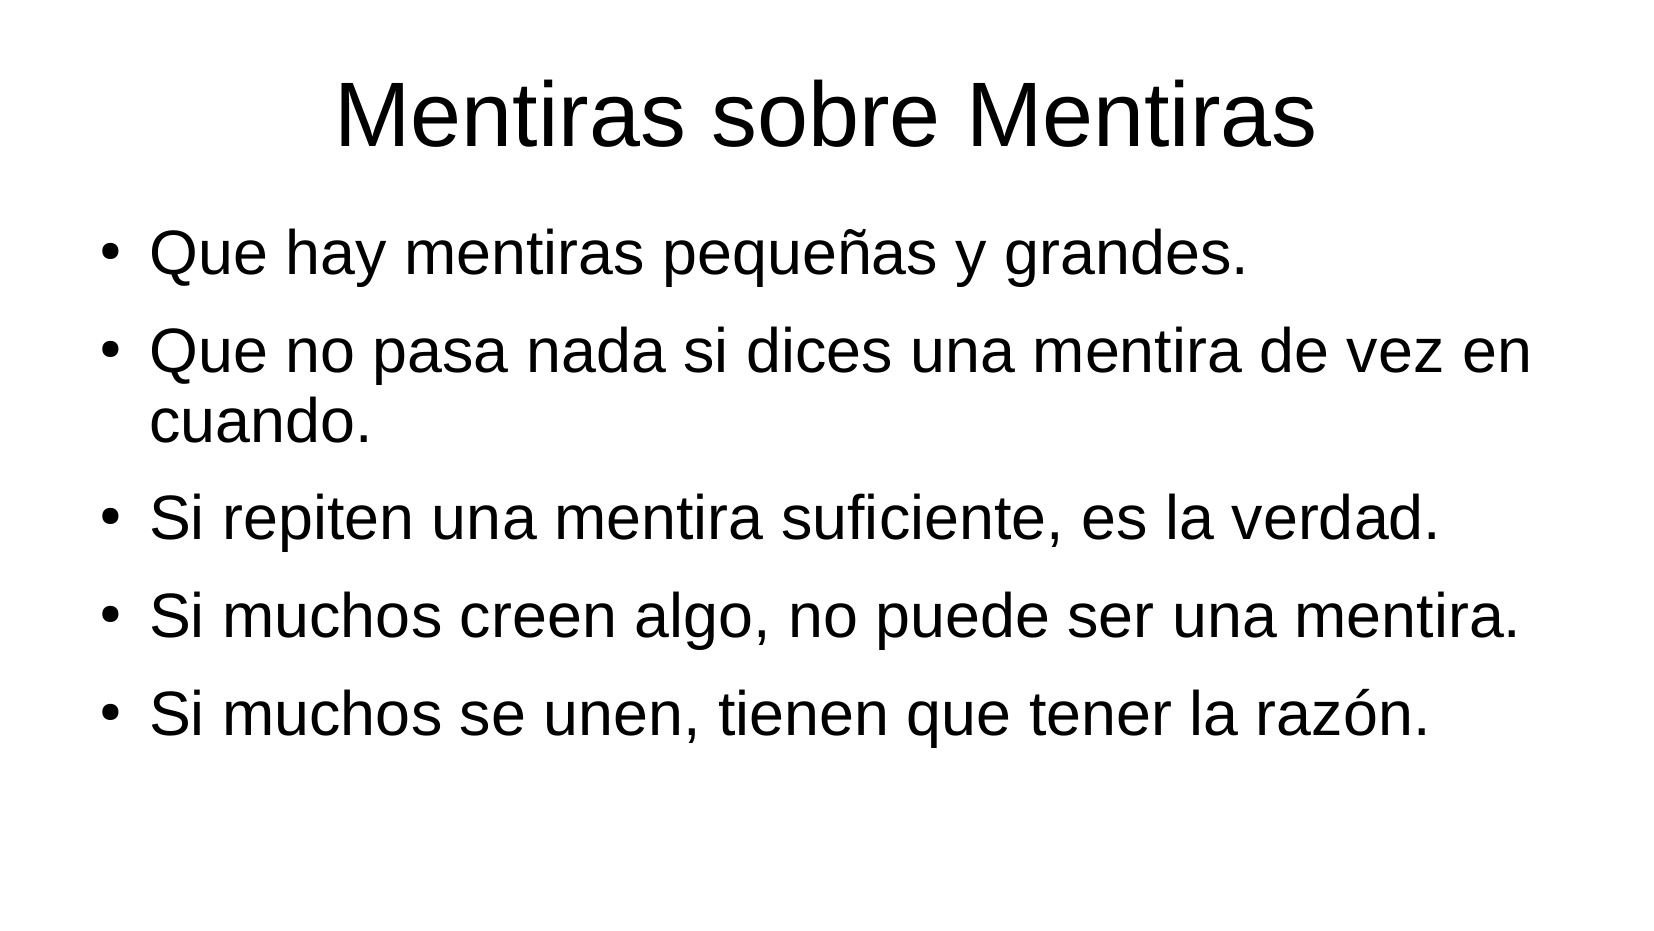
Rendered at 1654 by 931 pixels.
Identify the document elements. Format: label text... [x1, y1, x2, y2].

title Mentiras sobre Mentiras [82, 37, 1571, 193]
list Que hay mentiras pequeñas y grandes. Que no pasa nada si dices una mentira de vez en cuando. Si repiten una mentira suficiente, es la verdad. Si muchos creen algo, no puede ser una mentira. Si muchos se unen, tienen que tener la razón. [82, 217, 1571, 758]
